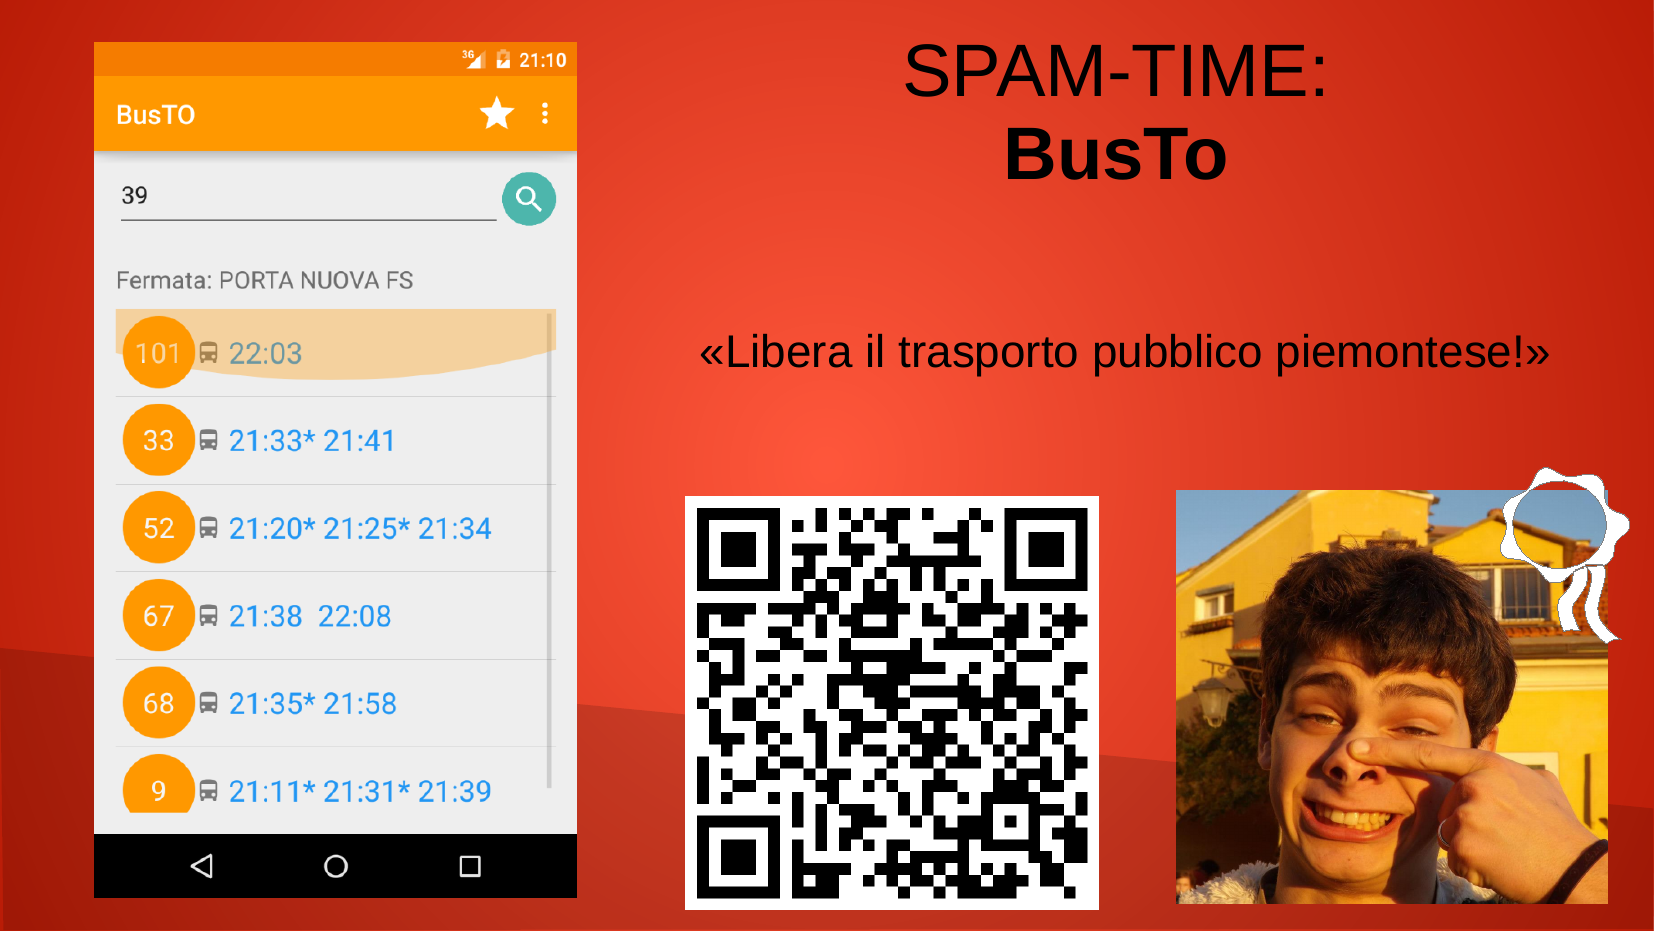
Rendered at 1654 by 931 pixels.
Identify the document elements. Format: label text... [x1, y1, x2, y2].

picture [1513, 490, 1606, 568]
text_box «Libera il trasporto pubblico piemontese!» [685, 318, 1607, 437]
title SPAM-TIME: BusTo [661, 29, 1571, 196]
picture [1176, 490, 1608, 904]
picture [1598, 564, 1608, 628]
picture [685, 496, 1099, 910]
picture [94, 42, 577, 898]
text_box [1500, 467, 1630, 644]
